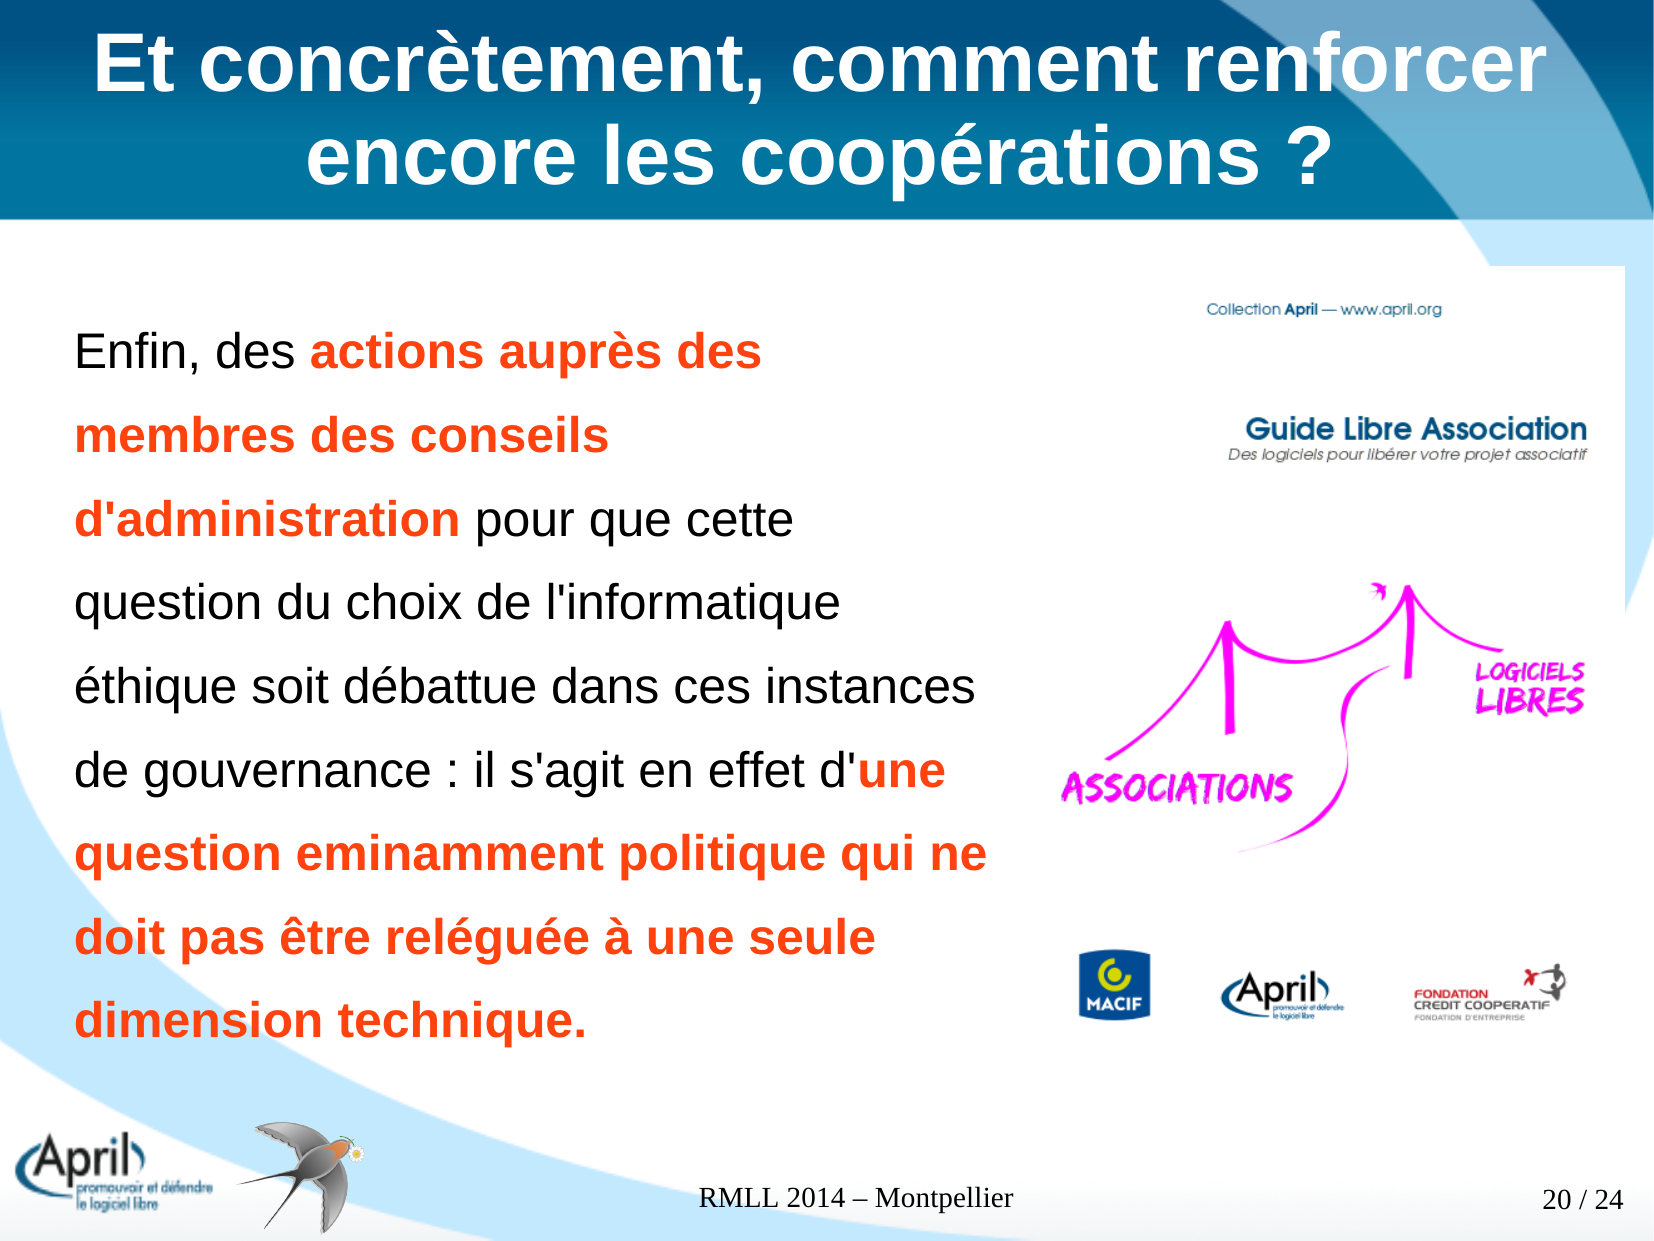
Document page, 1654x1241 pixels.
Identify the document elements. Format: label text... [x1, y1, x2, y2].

picture [0, 0, 1654, 1241]
text_box Enfin, des actions auprès des membres des conseils d'administration pour que cette question du choix de l'informatique éthique soit débattue dans ces instances de gouvernance : il s'agit en effet d'une question eminamment politique qui ne doit pas être reléguée à une seule dimension technique. [59, 288, 1004, 1084]
title Et concrètement, comment renforcer encore les coopérations ? [76, 5, 1565, 213]
